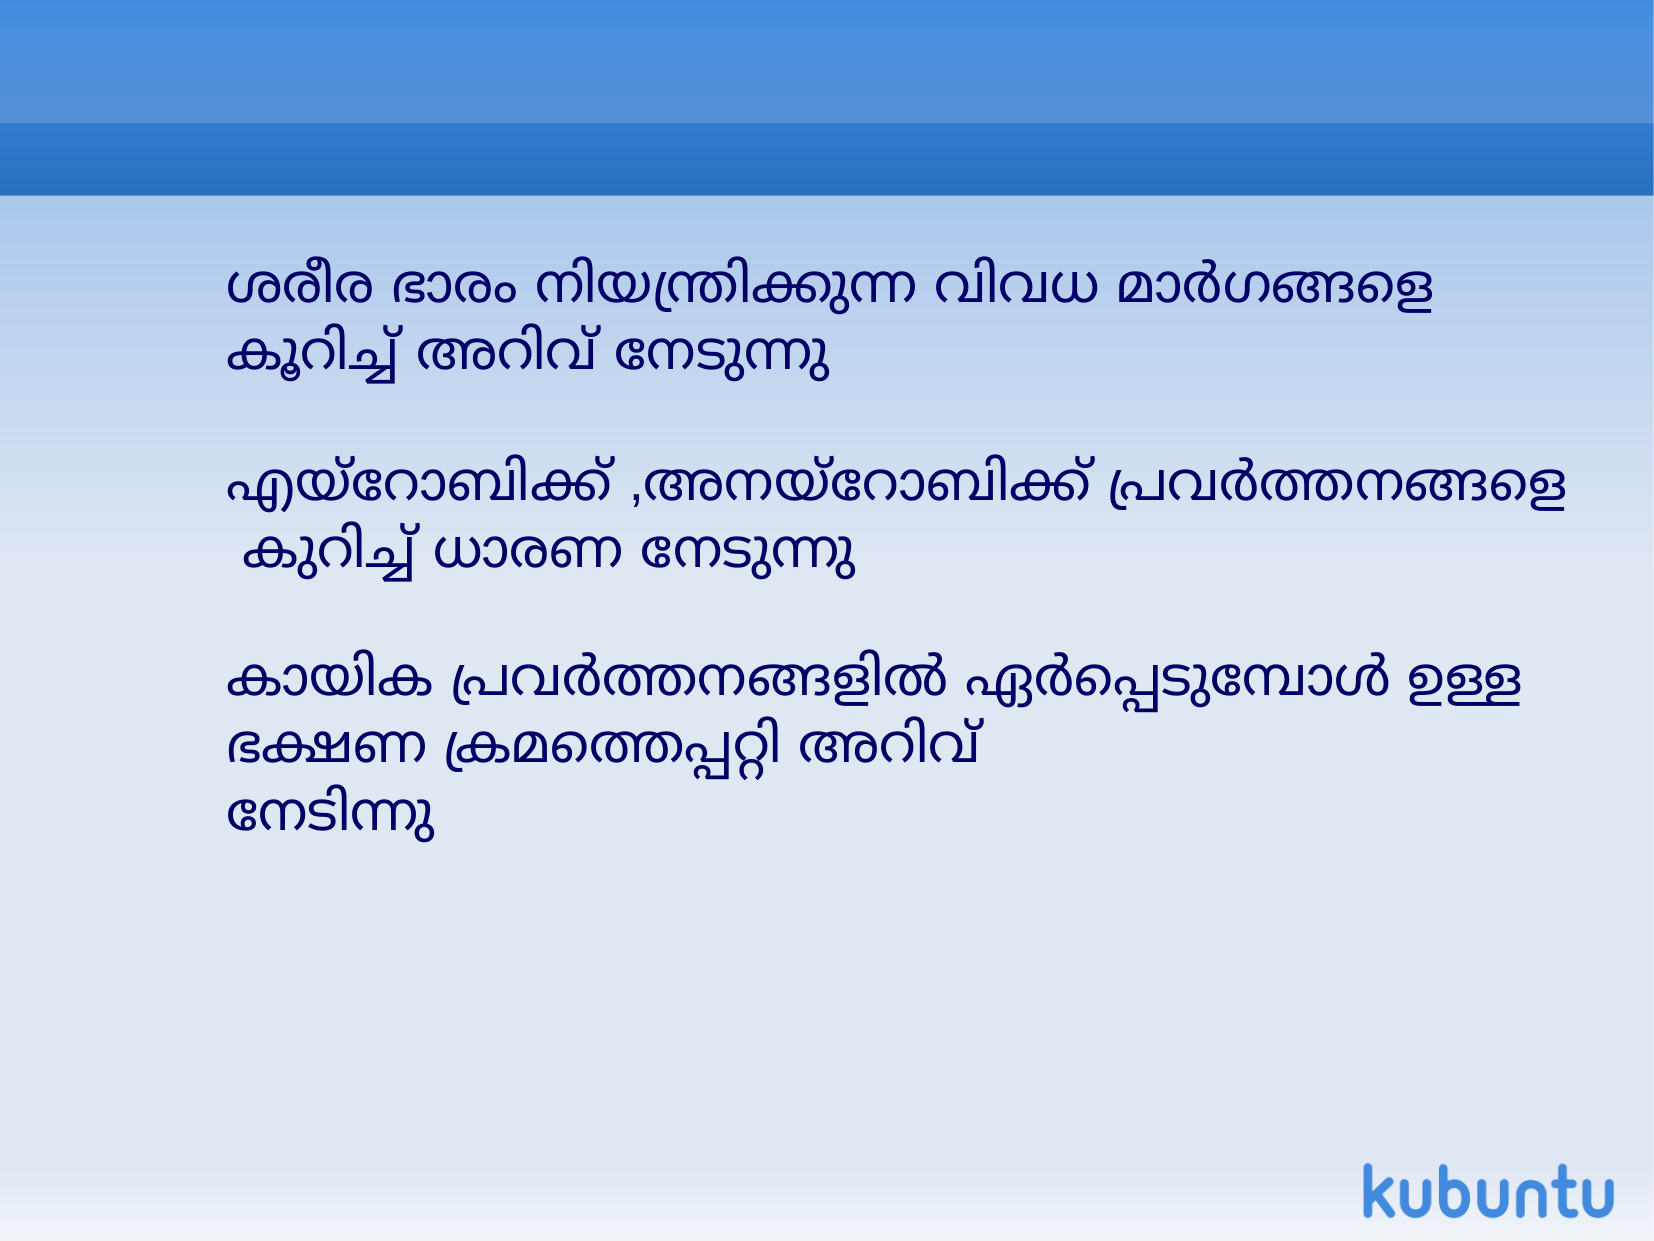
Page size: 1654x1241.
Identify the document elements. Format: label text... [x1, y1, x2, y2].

picture [0, 0, 1654, 1241]
text_box ശരീര ഭാരം നിയന്ത്രിക്കുന്ന വിവധ മാര്‍ഗങ്ങളെ കൂറിച്ച് അറിവ് നേടുന്നു എയ്റോബിക്ക് ,അനയ്റോബിക്ക് പ്രവര്‍ത്തനങ്ങളെ കുറിച്ച് ധാരണ നേടുന്നു കായിക പ്രവര്‍ത്തനങ്ങളില്‍ ഏര്‍പ്പെടുമ്പോള്‍ ഉള്ള ഭക്ഷണ ക്രമത്തെപ്പറ്റി അറിവ് നേടിന്നു [211, 248, 1443, 924]
